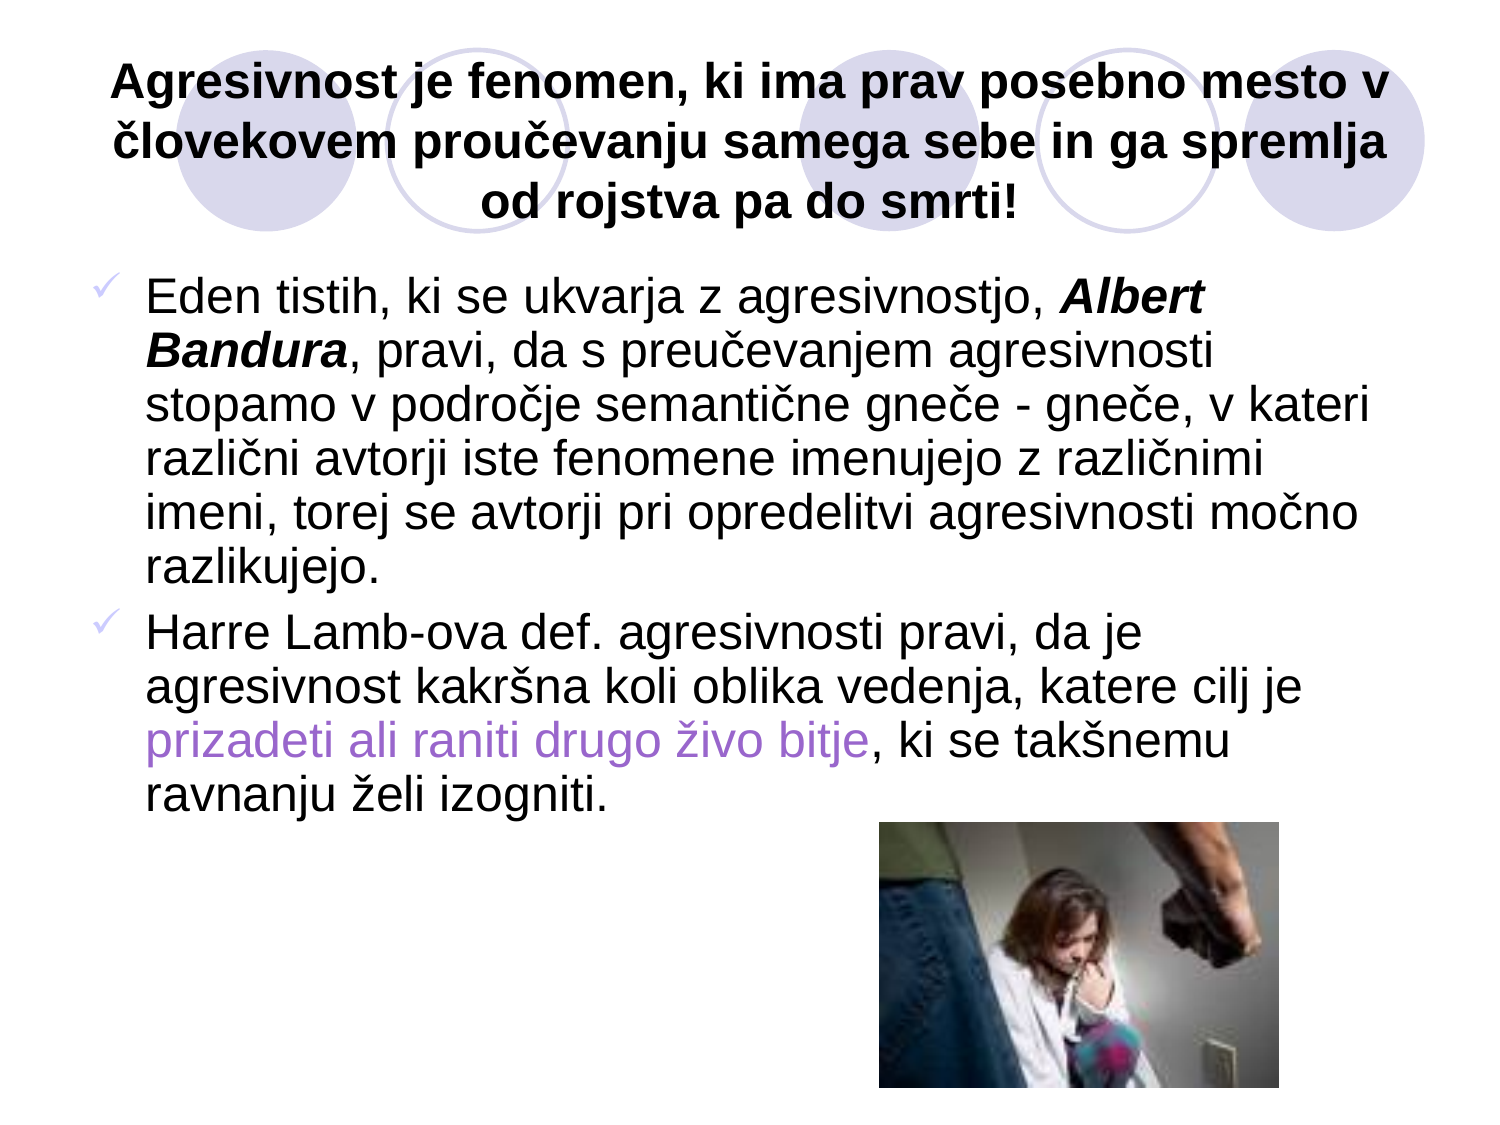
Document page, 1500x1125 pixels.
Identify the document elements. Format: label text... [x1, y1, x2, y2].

title Agresivnost je fenomen, ki ima prav posebno mesto v človekovem proučevanju samega sebe in ga spremlja od rojstva pa do smrti! [75, 41, 1425, 237]
picture [879, 822, 1279, 1088]
list Eden tistih, ki se ukvarja z agresivnostjo, Albert Bandura, pravi, da s preučevanjem agresivnosti stopamo v področje semantične gneče - gneče, v kateri različni avtorji iste fenomene imenujejo z različnimi imeni, torej se avtorji pri opredelitvi agresivnosti močno razlikujejo. Harre Lamb-ova def. agresivnosti pravi, da je agresivnost kakršna koli oblika vedenja, katere cilj je prizadeti ali raniti drugo živo bitje, ki se takšnemu ravnanju želi izogniti. [75, 262, 1425, 1006]
